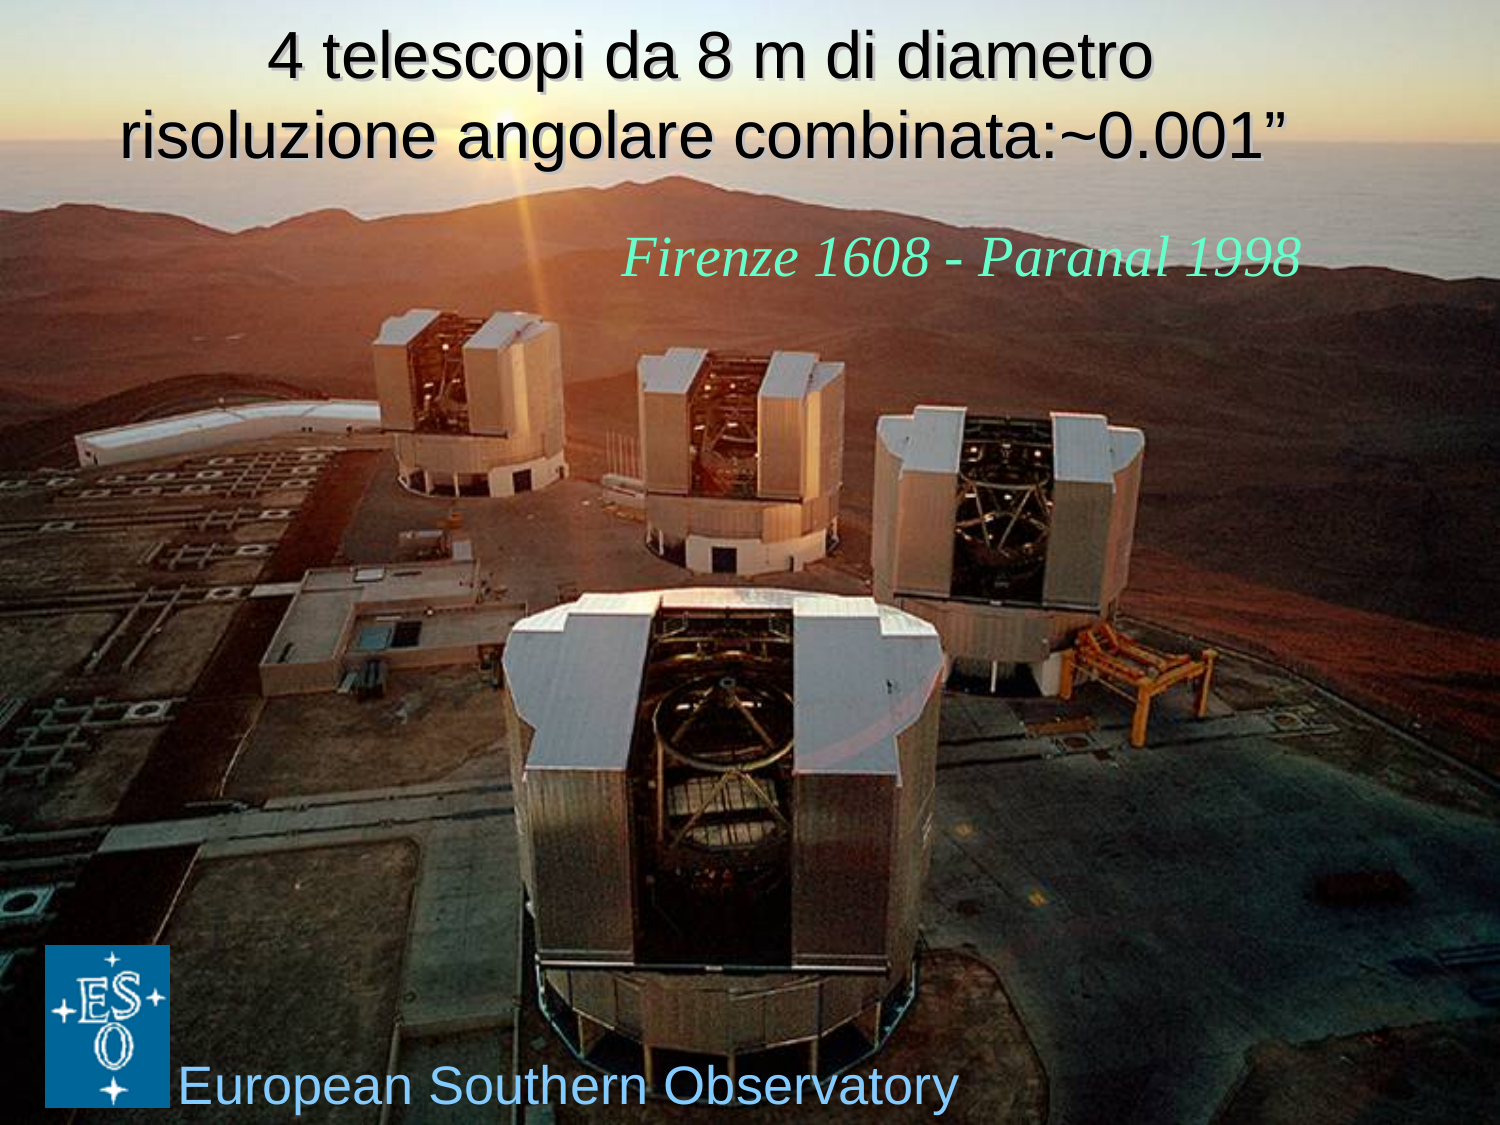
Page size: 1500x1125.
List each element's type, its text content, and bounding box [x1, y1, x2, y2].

text_box 4 telescopi da 8 m di diametro risoluzione angolare combinata:~0.001” [104, 0, 1303, 180]
text_box European Southern Observatory [163, 1043, 976, 1124]
text_box Firenze 1608 - Paranal 1998 [494, 210, 1429, 296]
picture [0, 0, 1500, 1125]
